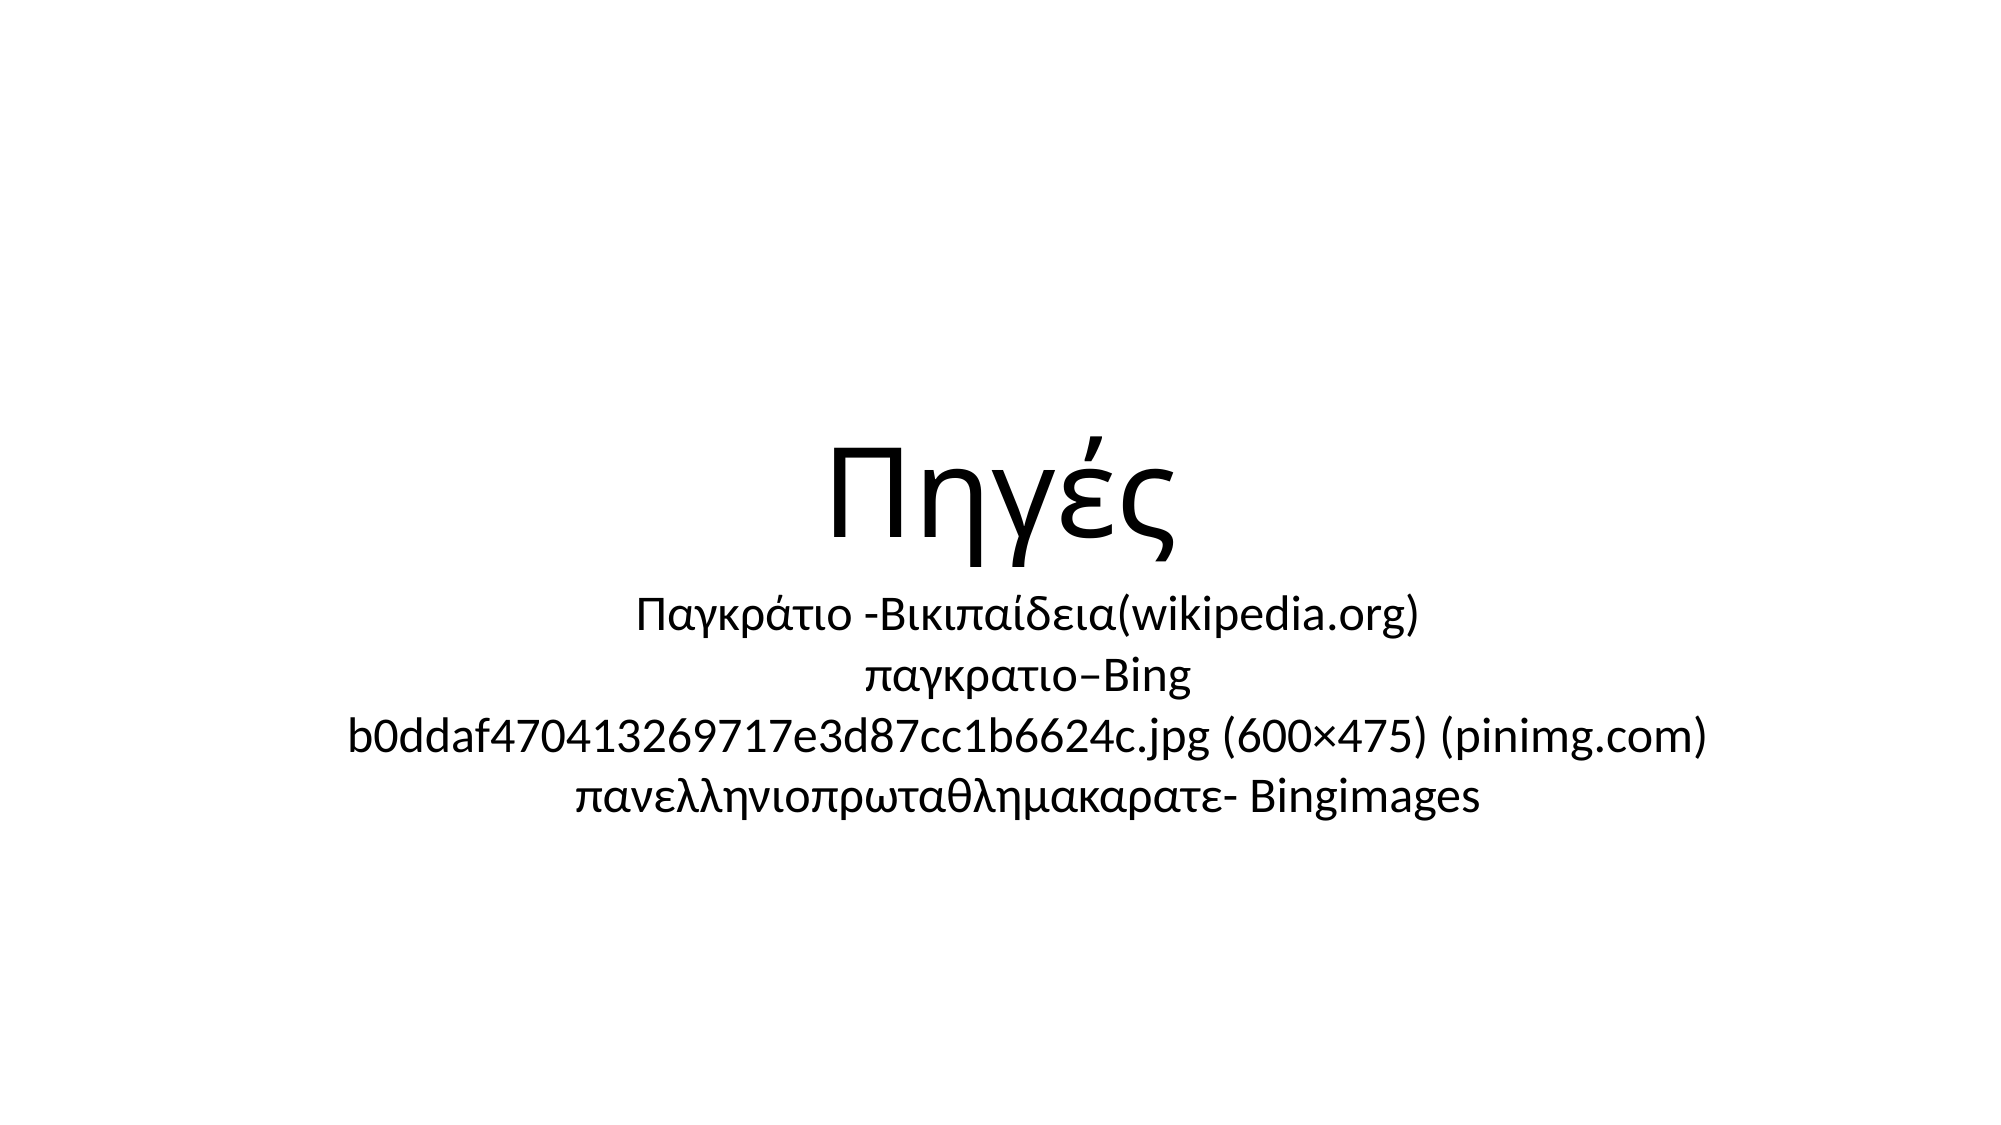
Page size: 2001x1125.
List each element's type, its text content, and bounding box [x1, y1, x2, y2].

title Πηγές [249, 184, 1750, 576]
subtitle Παγκράτιο -Βικιπαίδεια(wikipedia.org) παγκρατιο–Bing b0ddaf470413269717e3d87cc1b6624c.jpg (600×475) (pinimg.com) πανελληνιοπρωταθλημακαρατε- Bingimages [249, 590, 1750, 863]
